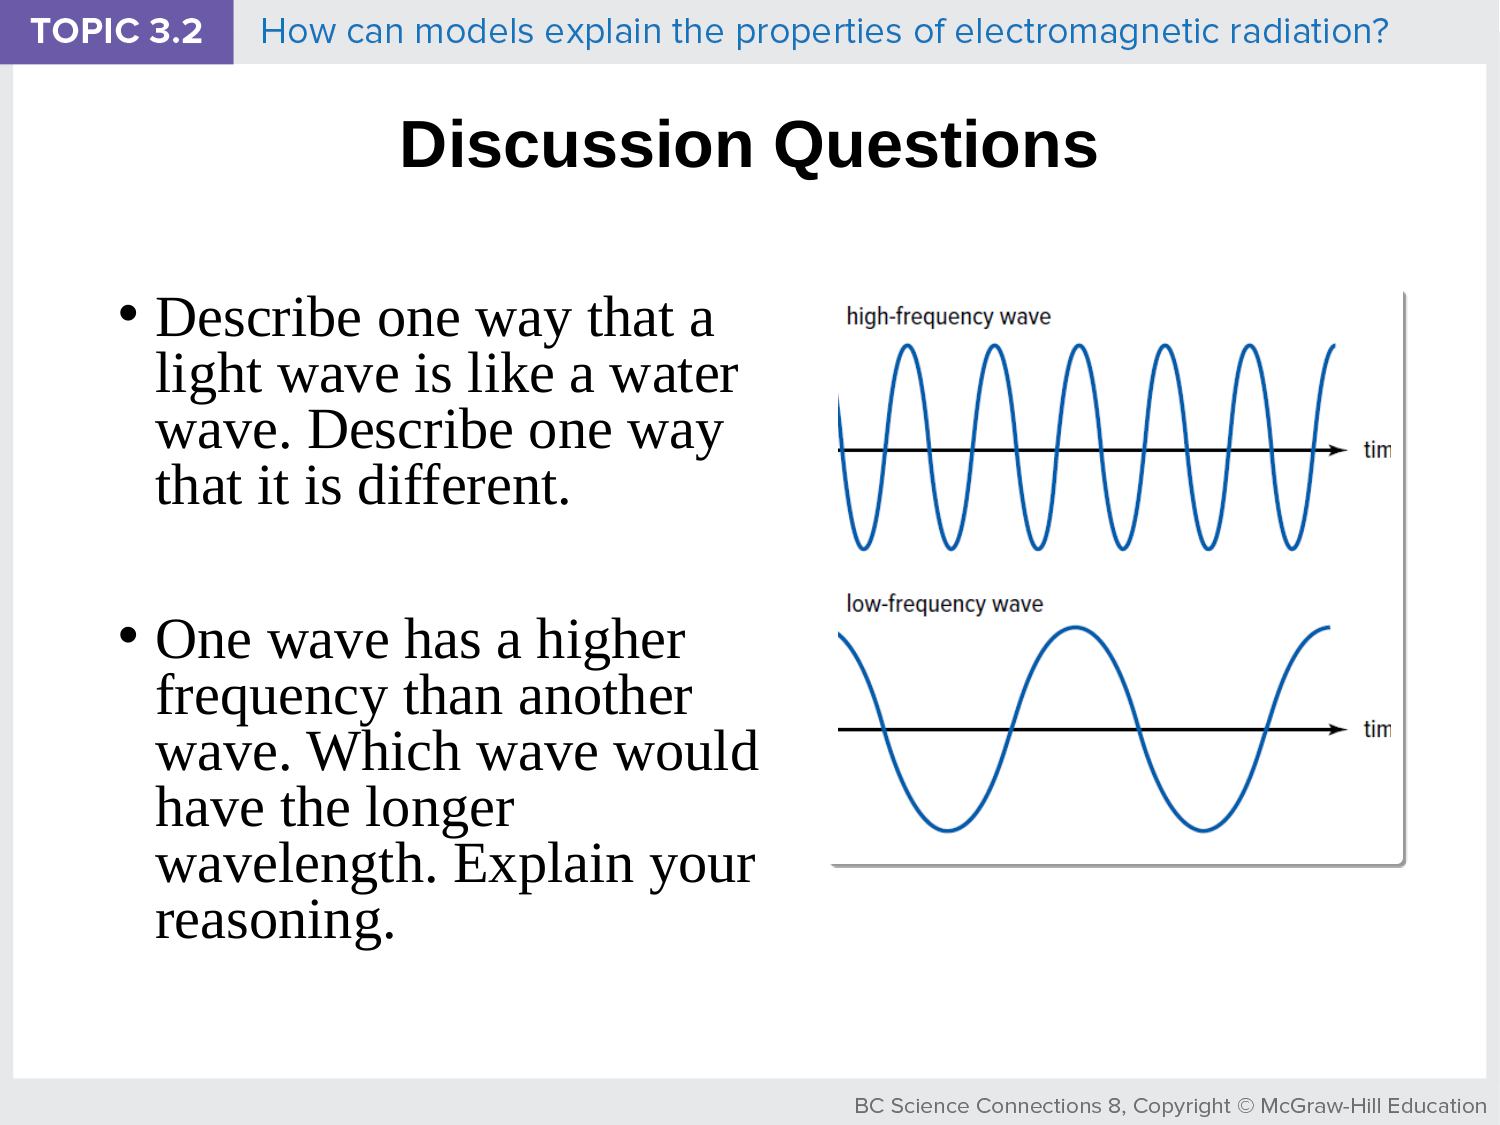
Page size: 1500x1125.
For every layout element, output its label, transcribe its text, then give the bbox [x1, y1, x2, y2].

list Describe one way that a light wave is like a water wave. Describe one way that it is different. One wave has a higher frequency than another wave. Which wave would have the longer wavelength. Explain your reasoning. [103, 284, 825, 1014]
title Discussion Questions [103, 59, 1397, 232]
picture [0, 0, 1500, 1082]
